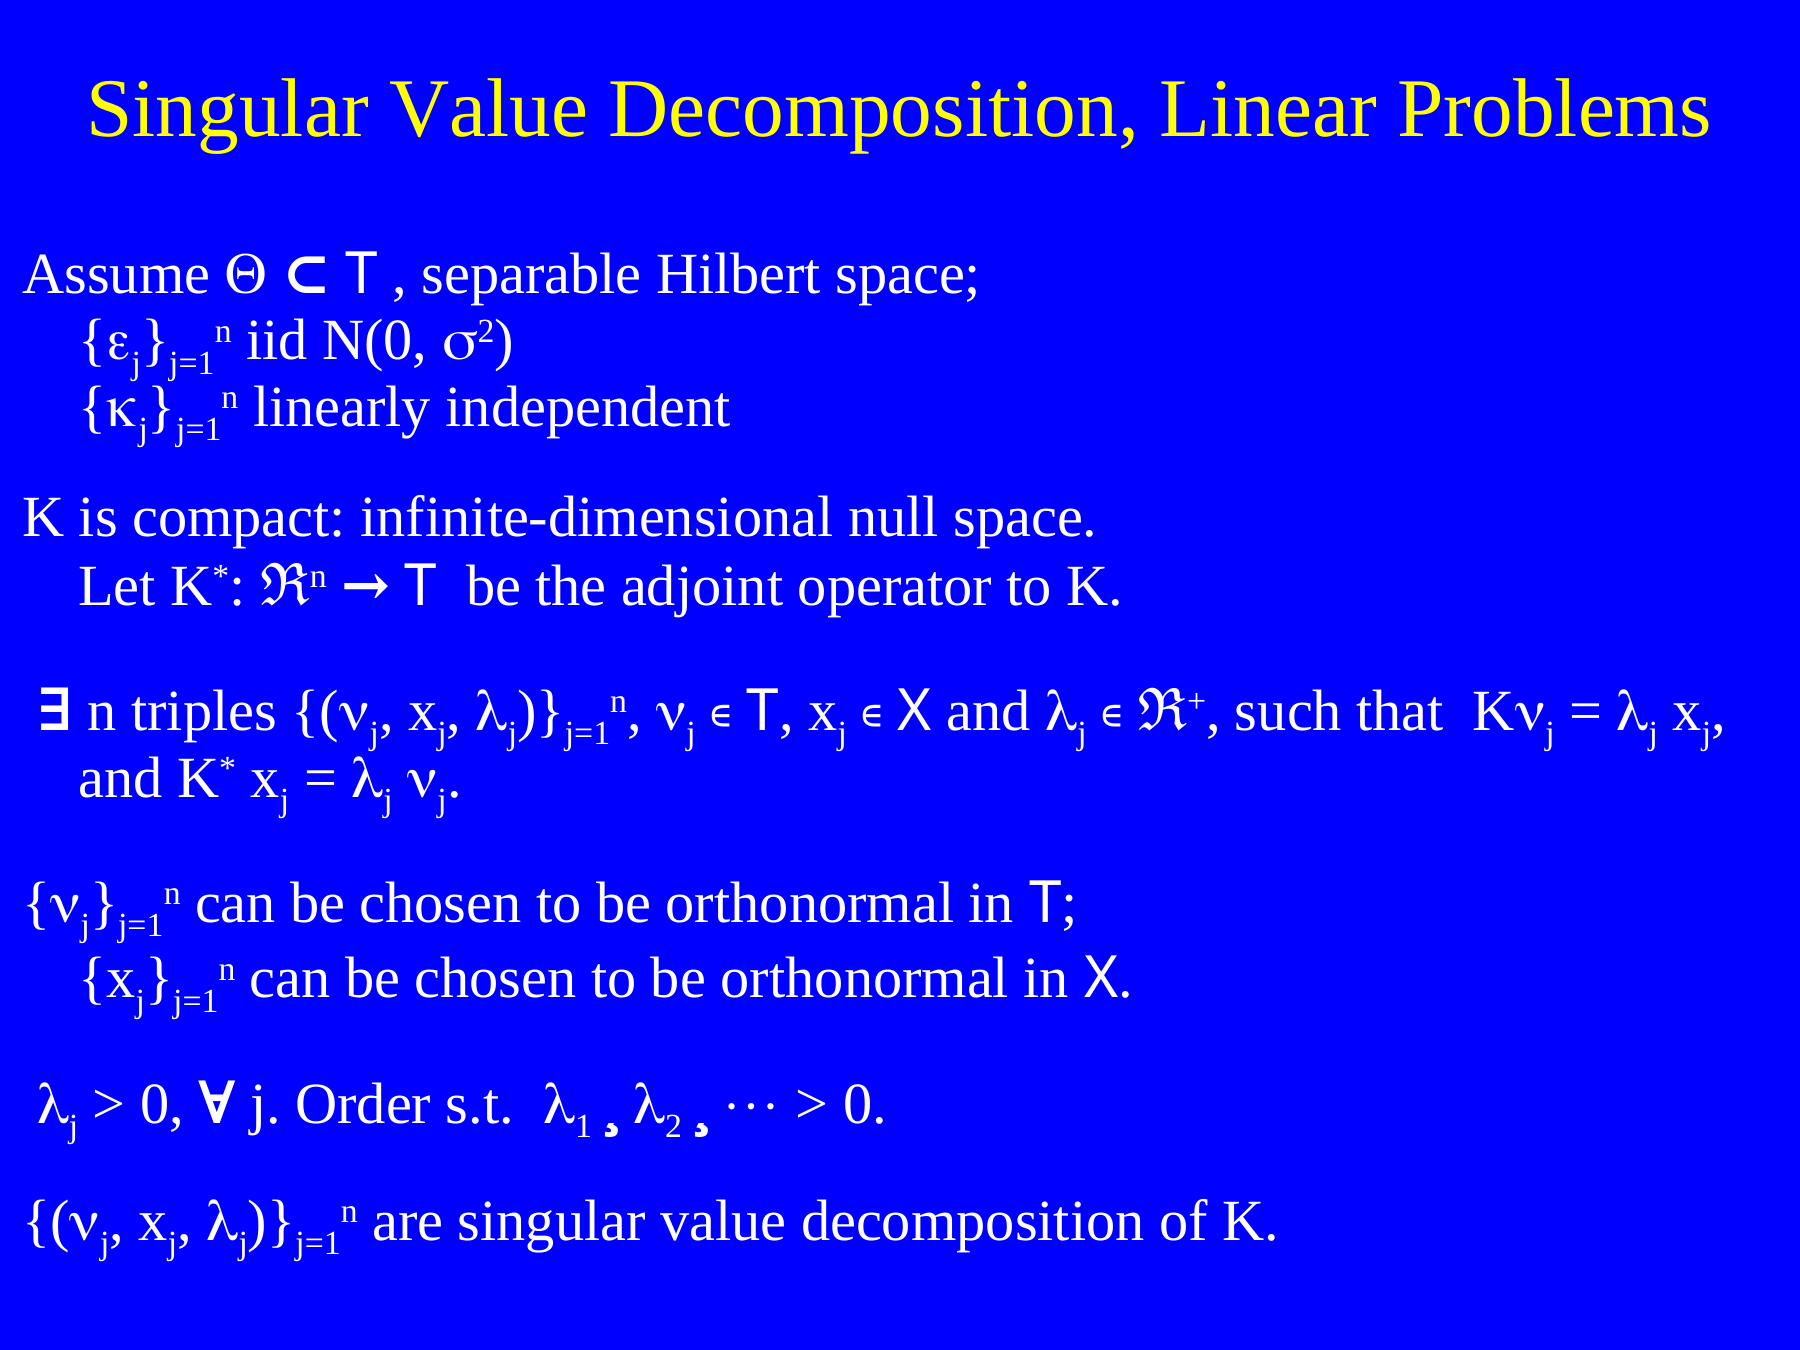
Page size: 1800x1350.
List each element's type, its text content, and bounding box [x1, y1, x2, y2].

list Assume  ⊂ T , separable Hilbert space; {j}j=1n iid N(0, 2) {j}j=1n linearly independent K is compact: infinite-dimensional null space. Let K*: ℜn → T be the adjoint operator to K. ∃ n triples {(j, xj, j)}j=1n, j ∊ T, xj ∊ X and j ∊ ℜ+, such that Kj = j xj, and K* xj = j j. {j}j=1n can be chosen to be orthonormal in T; {xj}j=1n can be chosen to be orthonormal in X. j > 0, ∀ j. Order s.t. 1 ¸ 2 ¸  > 0. {(j, xj, j)}j=1n are singular value decomposition of K. [0, 225, 1800, 1350]
title Singular Value Decomposition, Linear Problems [0, 0, 1800, 217]
